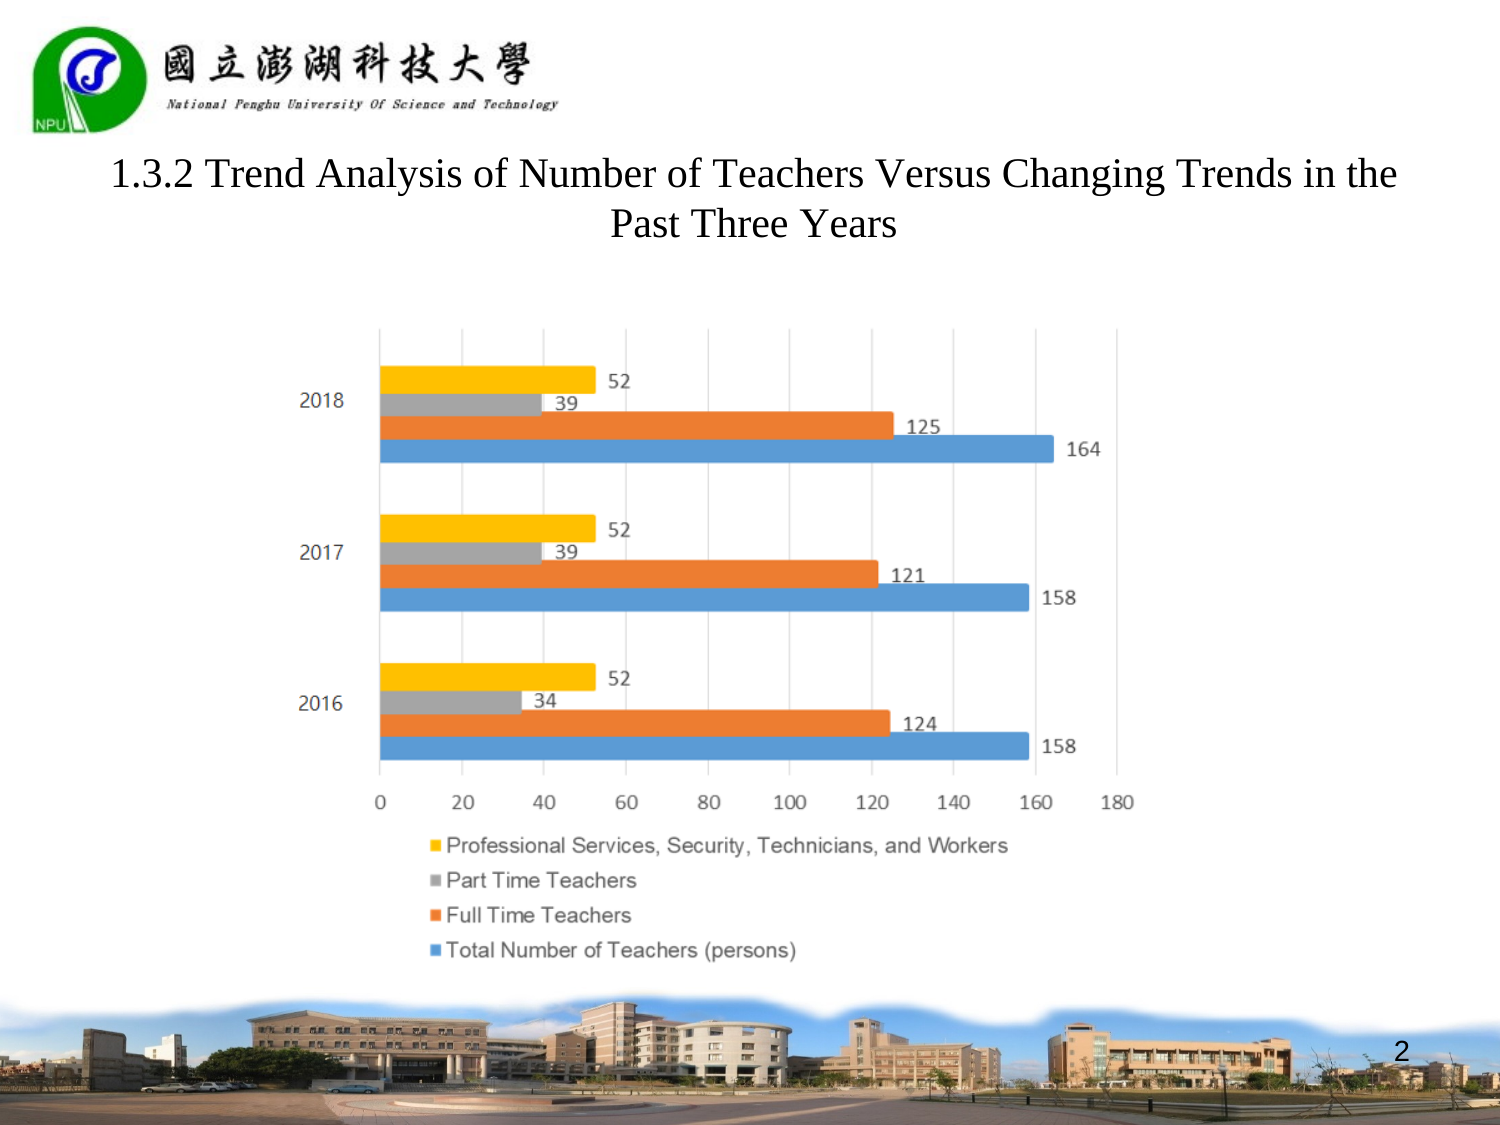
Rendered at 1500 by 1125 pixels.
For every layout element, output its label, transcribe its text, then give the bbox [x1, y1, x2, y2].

picture [0, 0, 1500, 1125]
text_box <編號> [1074, 1024, 1426, 1103]
text_box 1.3.2 Trend Analysis of Number of Teachers Versus Changing Trends in the Past Three Years [78, 137, 1429, 254]
